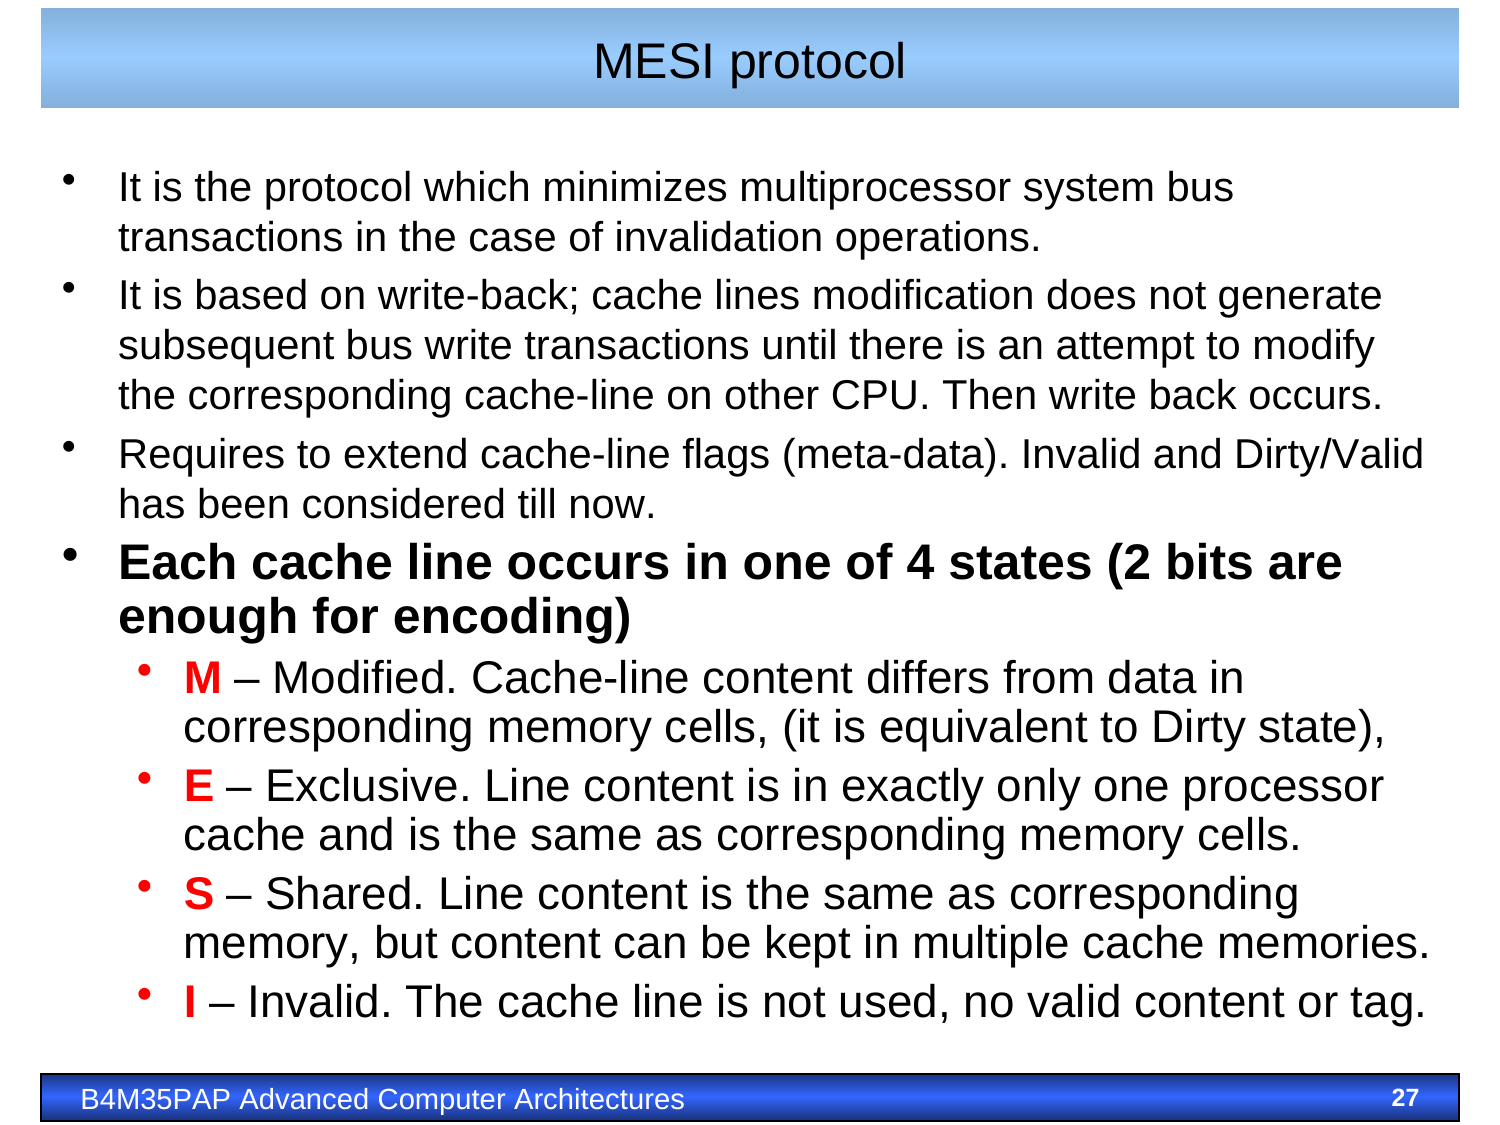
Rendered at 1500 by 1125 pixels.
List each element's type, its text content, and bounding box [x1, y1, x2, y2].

title MESI protocol [41, 8, 1459, 108]
list It is the protocol which minimizes multiprocessor system bus transactions in the case of invalidation operations. It is based on write-back; cache lines modification does not generate subsequent bus write transactions until there is an attempt to modify the corresponding cache-line on other CPU. Then write back occurs. Requires to extend cache-line flags (meta-data). Invalid and Dirty/Valid has been considered till now. Each cache line occurs in one of 4 states (2 bits are enough for encoding) M – Modified. Cache-line content differs from data in corresponding memory cells, (it is equivalent to Dirty state), E – Exclusive. Line content is in exactly only one processor cache and is the same as corresponding memory cells. S – Shared. Line content is the same as corresponding memory, but content can be kept in multiple cache memories. I – Invalid. The cache line is not used, no valid content or tag. [46, 152, 1454, 979]
